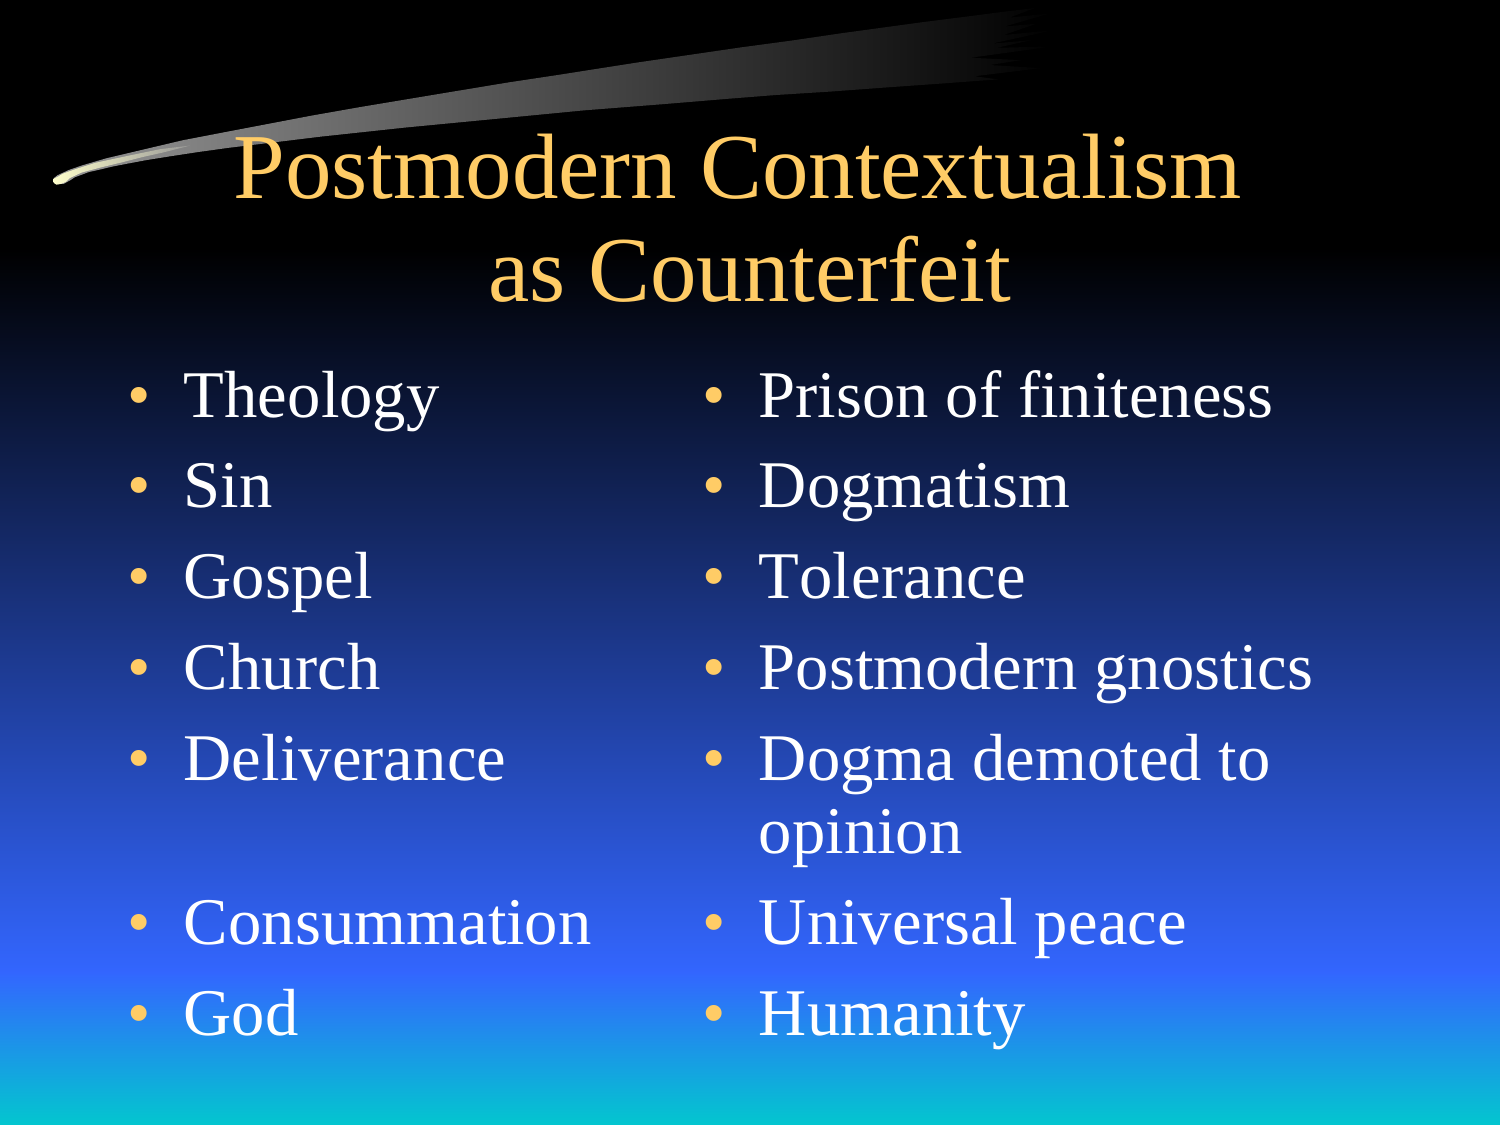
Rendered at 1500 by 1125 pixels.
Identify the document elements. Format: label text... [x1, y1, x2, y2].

list Theology Sin Gospel Church Deliverance Consummation God [112, 350, 738, 1058]
list Prison of finiteness Dogmatism Tolerance Postmodern gnostics Dogma demoted to opinion Universal peace Humanity [738, 350, 1500, 1058]
title Postmodern Contextualism as Counterfeit [112, 108, 1388, 330]
